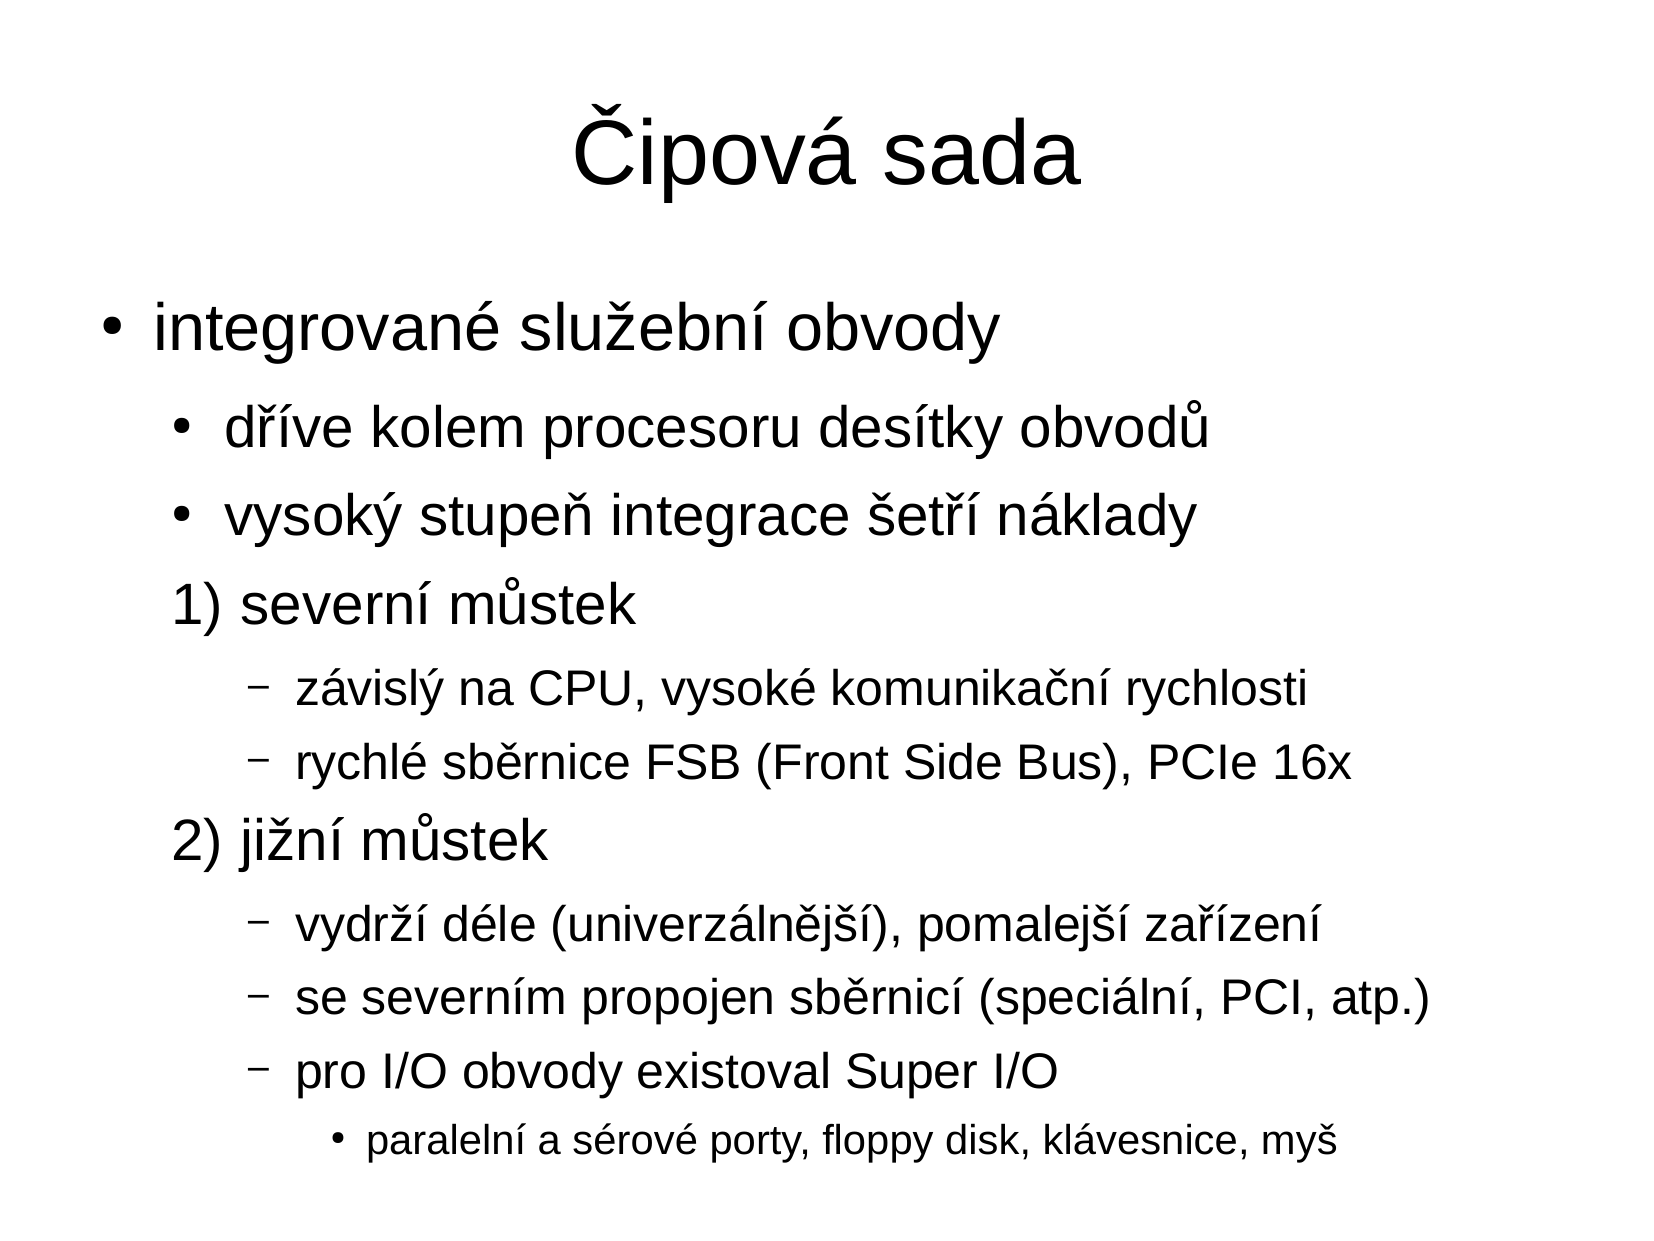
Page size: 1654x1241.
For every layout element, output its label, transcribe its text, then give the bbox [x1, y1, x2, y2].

title Čipová sada [82, 56, 1571, 250]
list integrované služební obvody dříve kolem procesoru desítky obvodů vysoký stupeň integrace šetří náklady severní můstek závislý na CPU, vysoké komunikační rychlosti rychlé sběrnice FSB (Front Side Bus), PCIe 16x jižní můstek vydrží déle (univerzálnější), pomalejší zařízení se severním propojen sběrnicí (speciální, PCI, atp.) pro I/O obvody existoval Super I/O paralelní a sérové porty, floppy disk, klávesnice, myš [82, 290, 1571, 1163]
